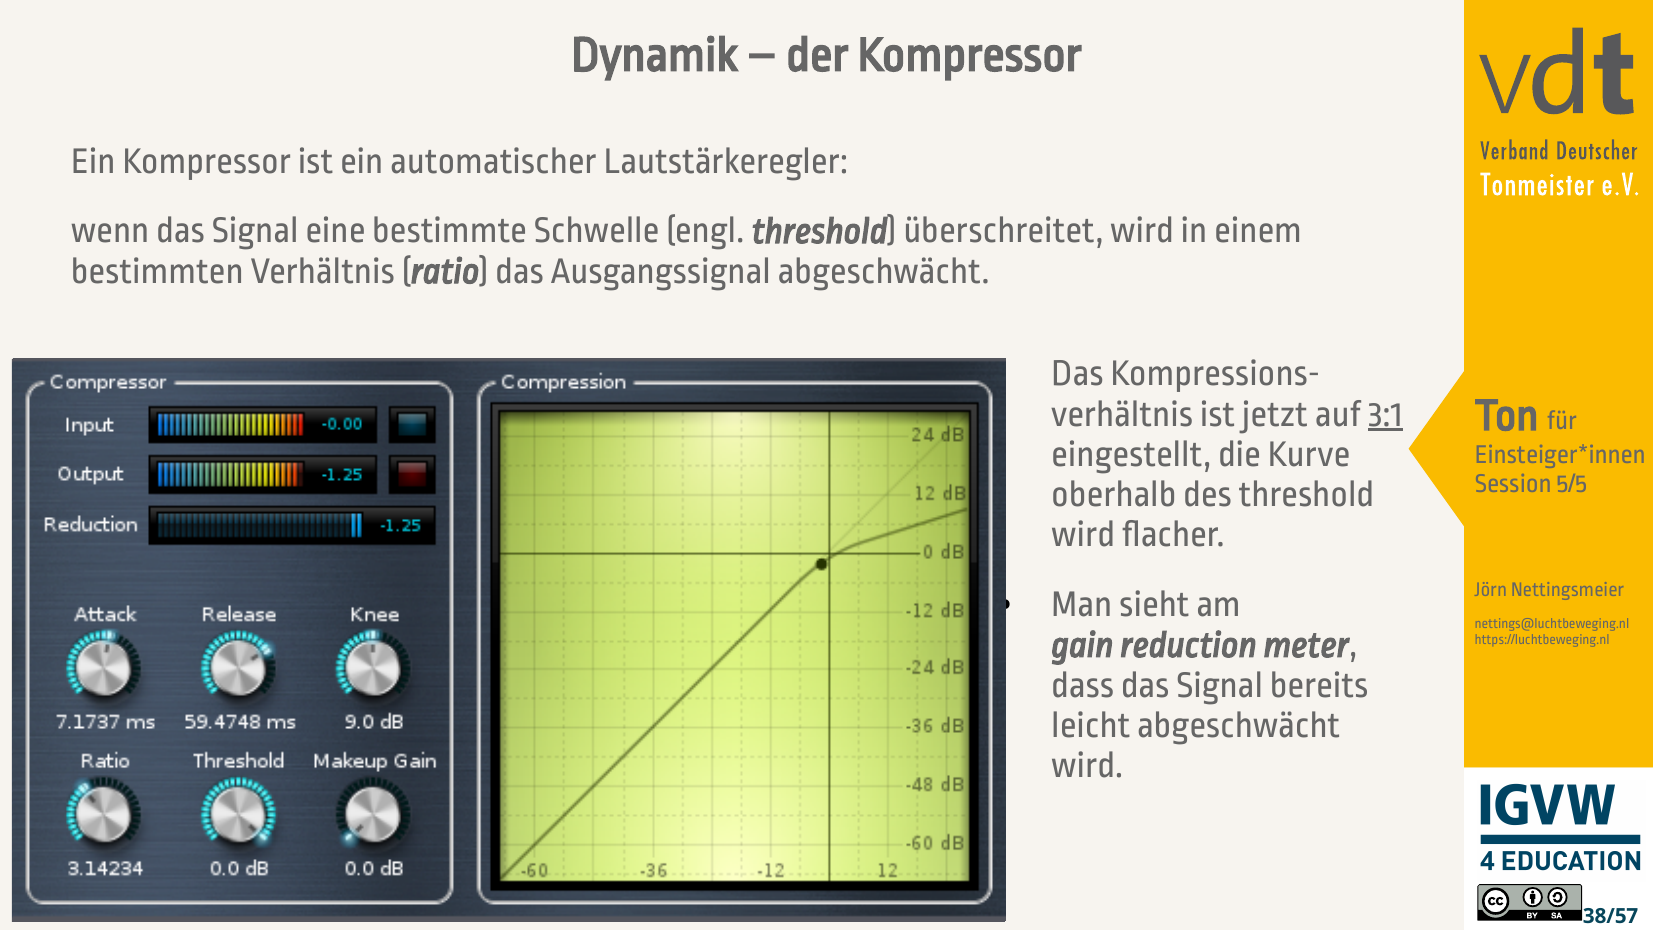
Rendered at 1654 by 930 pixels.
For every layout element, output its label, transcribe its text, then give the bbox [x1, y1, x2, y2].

picture [1477, 780, 1646, 882]
picture [11, 358, 1006, 922]
title Dynamik – der Kompressor [82, 4, 1571, 107]
list Das Kompressions- verhältnis ist jetzt auf 3:1 eingestellt, die Kurve oberhalb des threshold wird flacher. Man sieht am gain reduction meter, dass das Signal bereits leicht abgeschwächt wird. [980, 354, 1418, 930]
list Ein Kompressor ist ein automatischer Lautstärkeregler: wenn das Signal eine bestimmte Schwelle (engl. threshold) überschreitet, wird in einem bestimmten Verhältnis (ratio) das Ausgangssignal abgeschwächt. [0, 141, 1453, 343]
